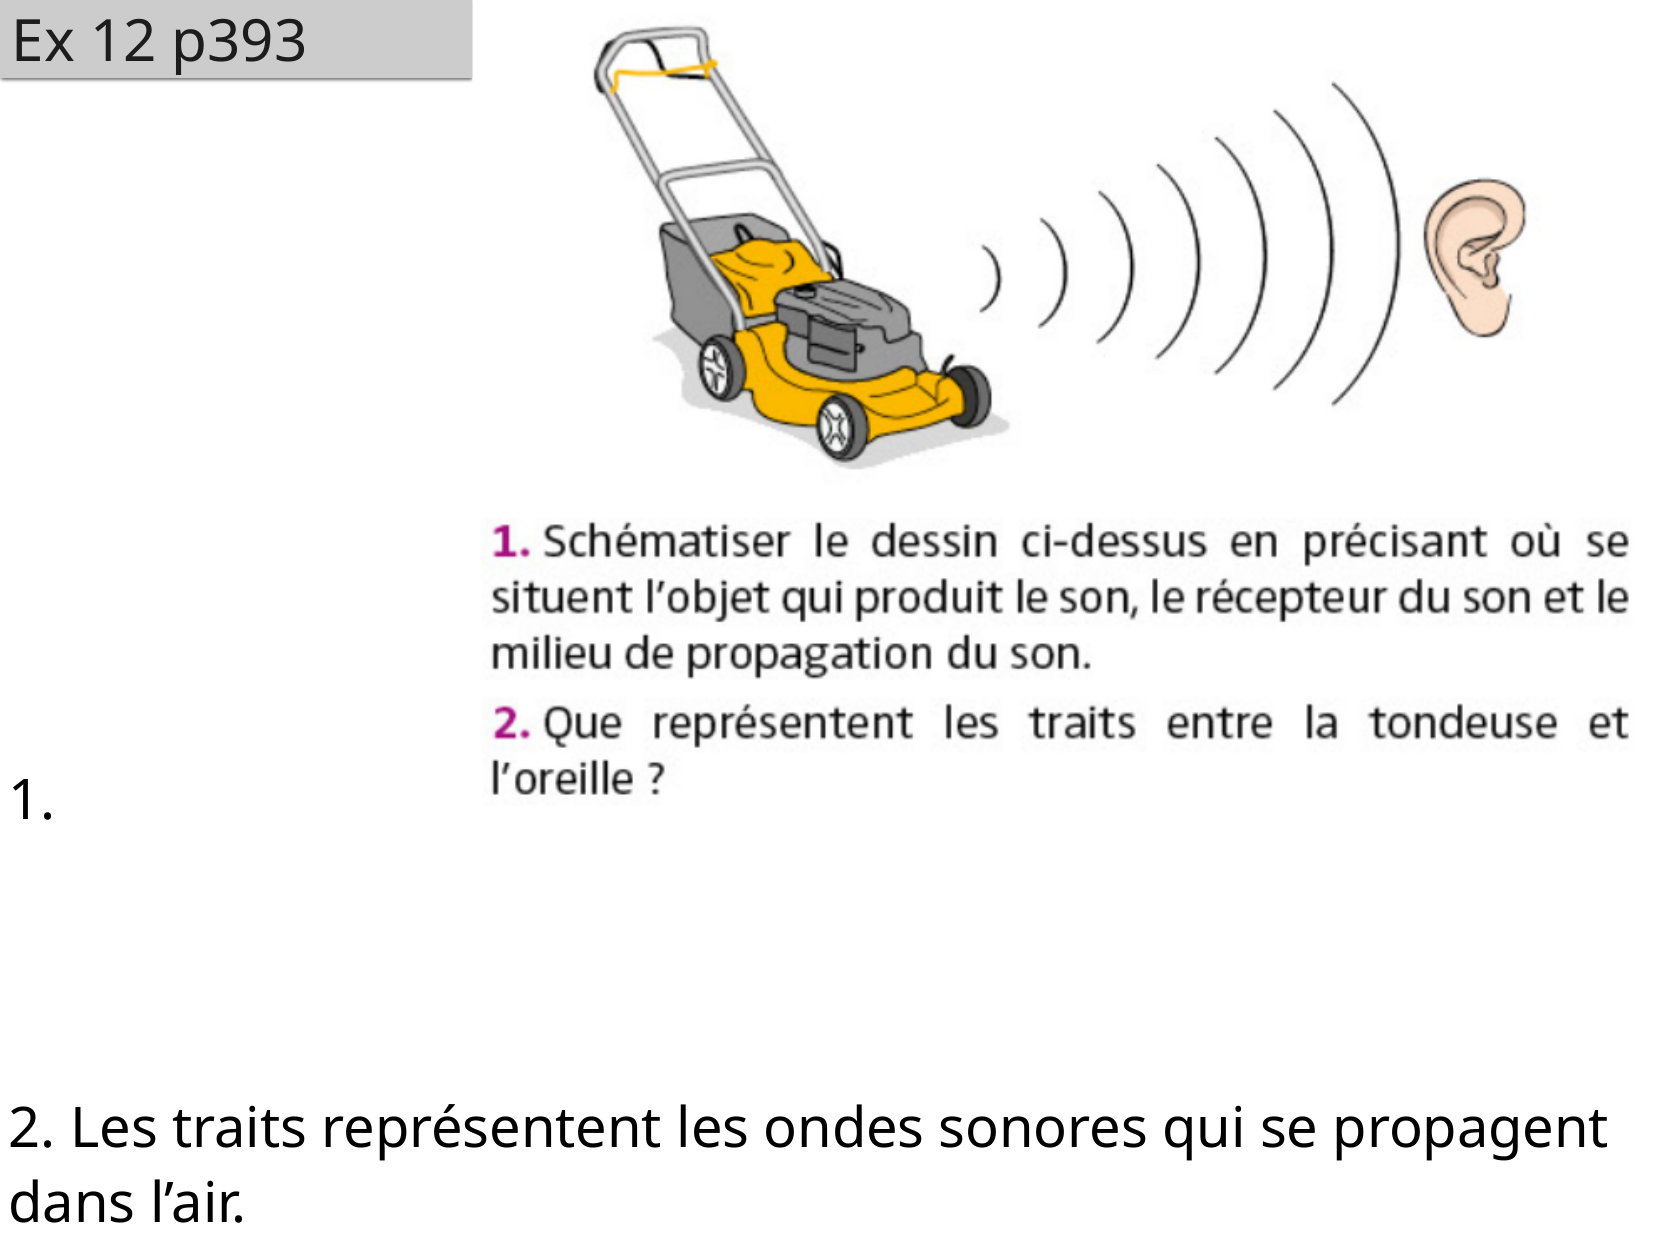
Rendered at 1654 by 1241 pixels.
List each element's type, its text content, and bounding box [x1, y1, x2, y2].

picture [472, 0, 1654, 835]
title Ex 12 p393 [0, 0, 472, 77]
list 1. 2. Les traits représentent les ondes sonores qui se propagent dans l’air. [8, 78, 1654, 1241]
